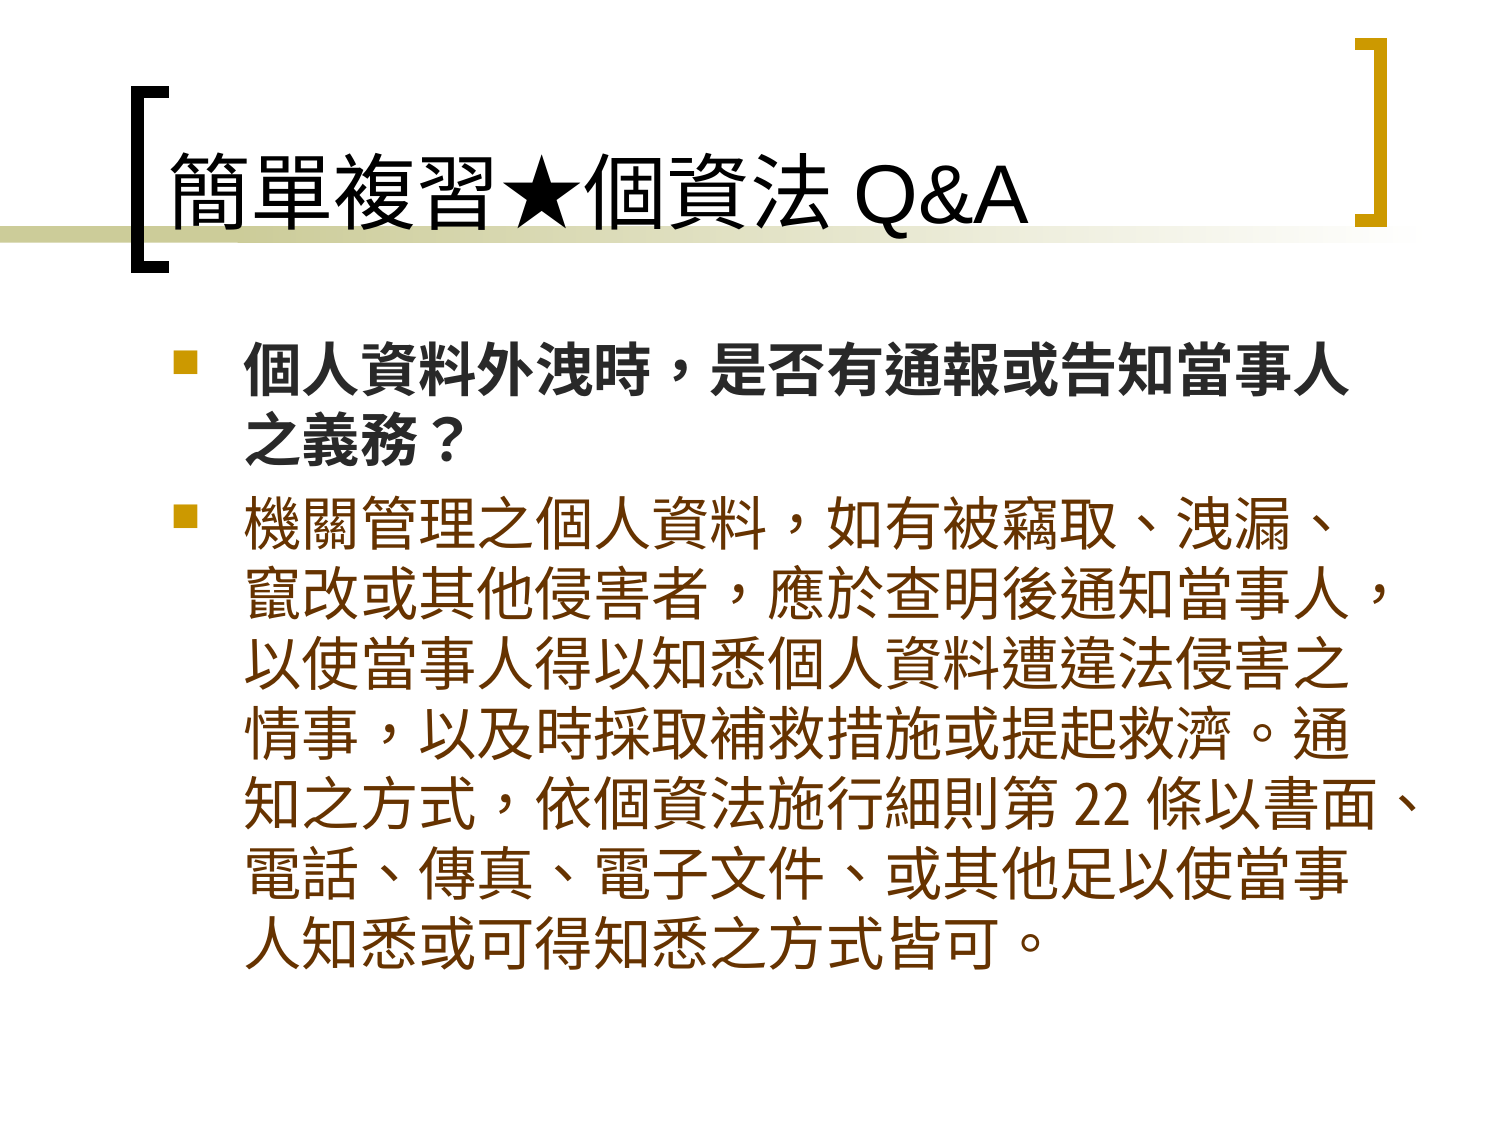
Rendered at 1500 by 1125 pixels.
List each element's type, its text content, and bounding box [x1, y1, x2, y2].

title 簡單複習★個資法Q&A [152, 15, 1328, 248]
list 個人資料外洩時，是否有通報或告知當事人之義務？ 機關管理之個人資料，如有被竊取、洩漏、竄改或其他侵害者，應於查明後通知當事人，以使當事人得以知悉個人資料遭違法侵害之情事，以及時採取補救措施或提起救濟。通知之方式，依個資法施行細則第22條以書面、電話、傳真、電子文件、或其他足以使當事人知悉或可得知悉之方式皆可。 [155, 324, 1413, 1000]
